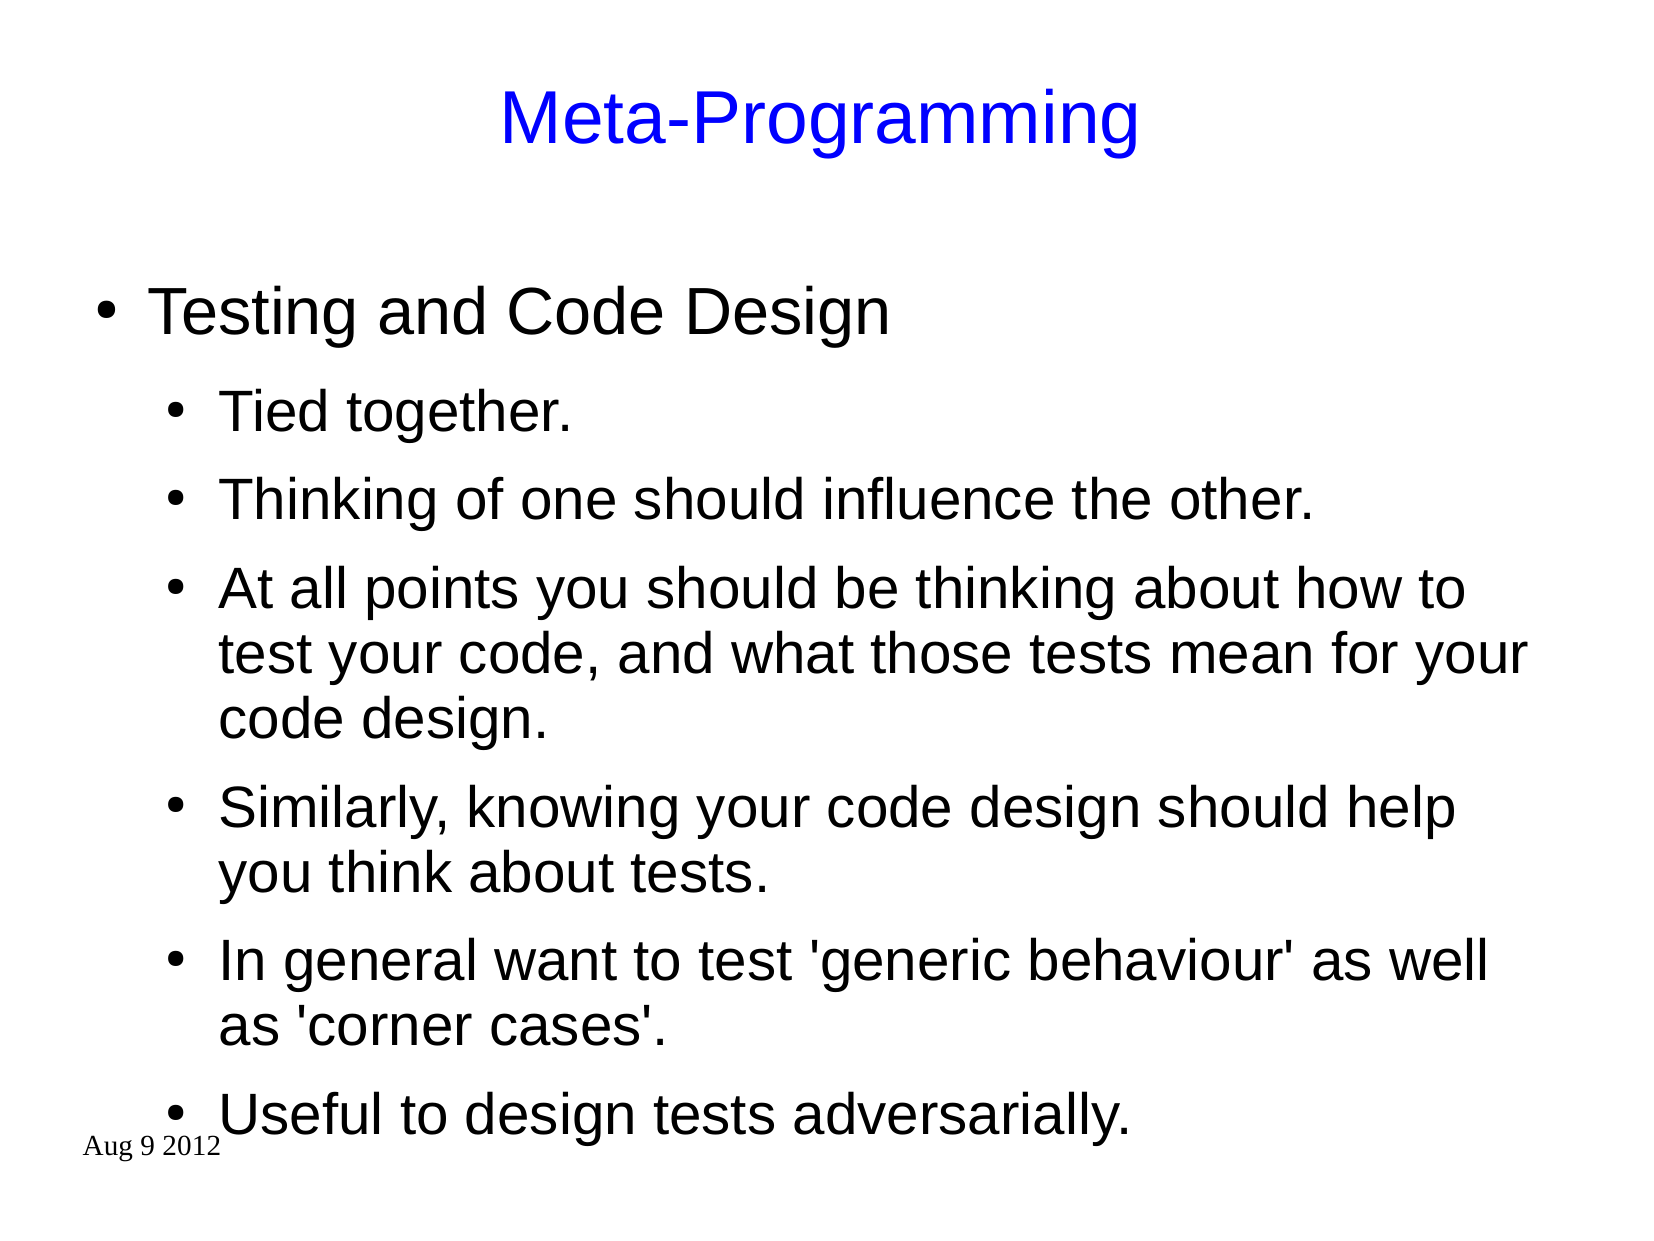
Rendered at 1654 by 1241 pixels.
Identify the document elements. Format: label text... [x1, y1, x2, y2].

list Testing and Code Design Tied together. Thinking of one should influence the other. At all points you should be thinking about how to test your code, and what those tests mean for your code design. Similarly, knowing your code design should help you think about tests. In general want to test 'generic behaviour' as well as 'corner cases'. Useful to design tests adversarially. [76, 274, 1565, 1147]
title Meta-Programming [76, 58, 1565, 178]
